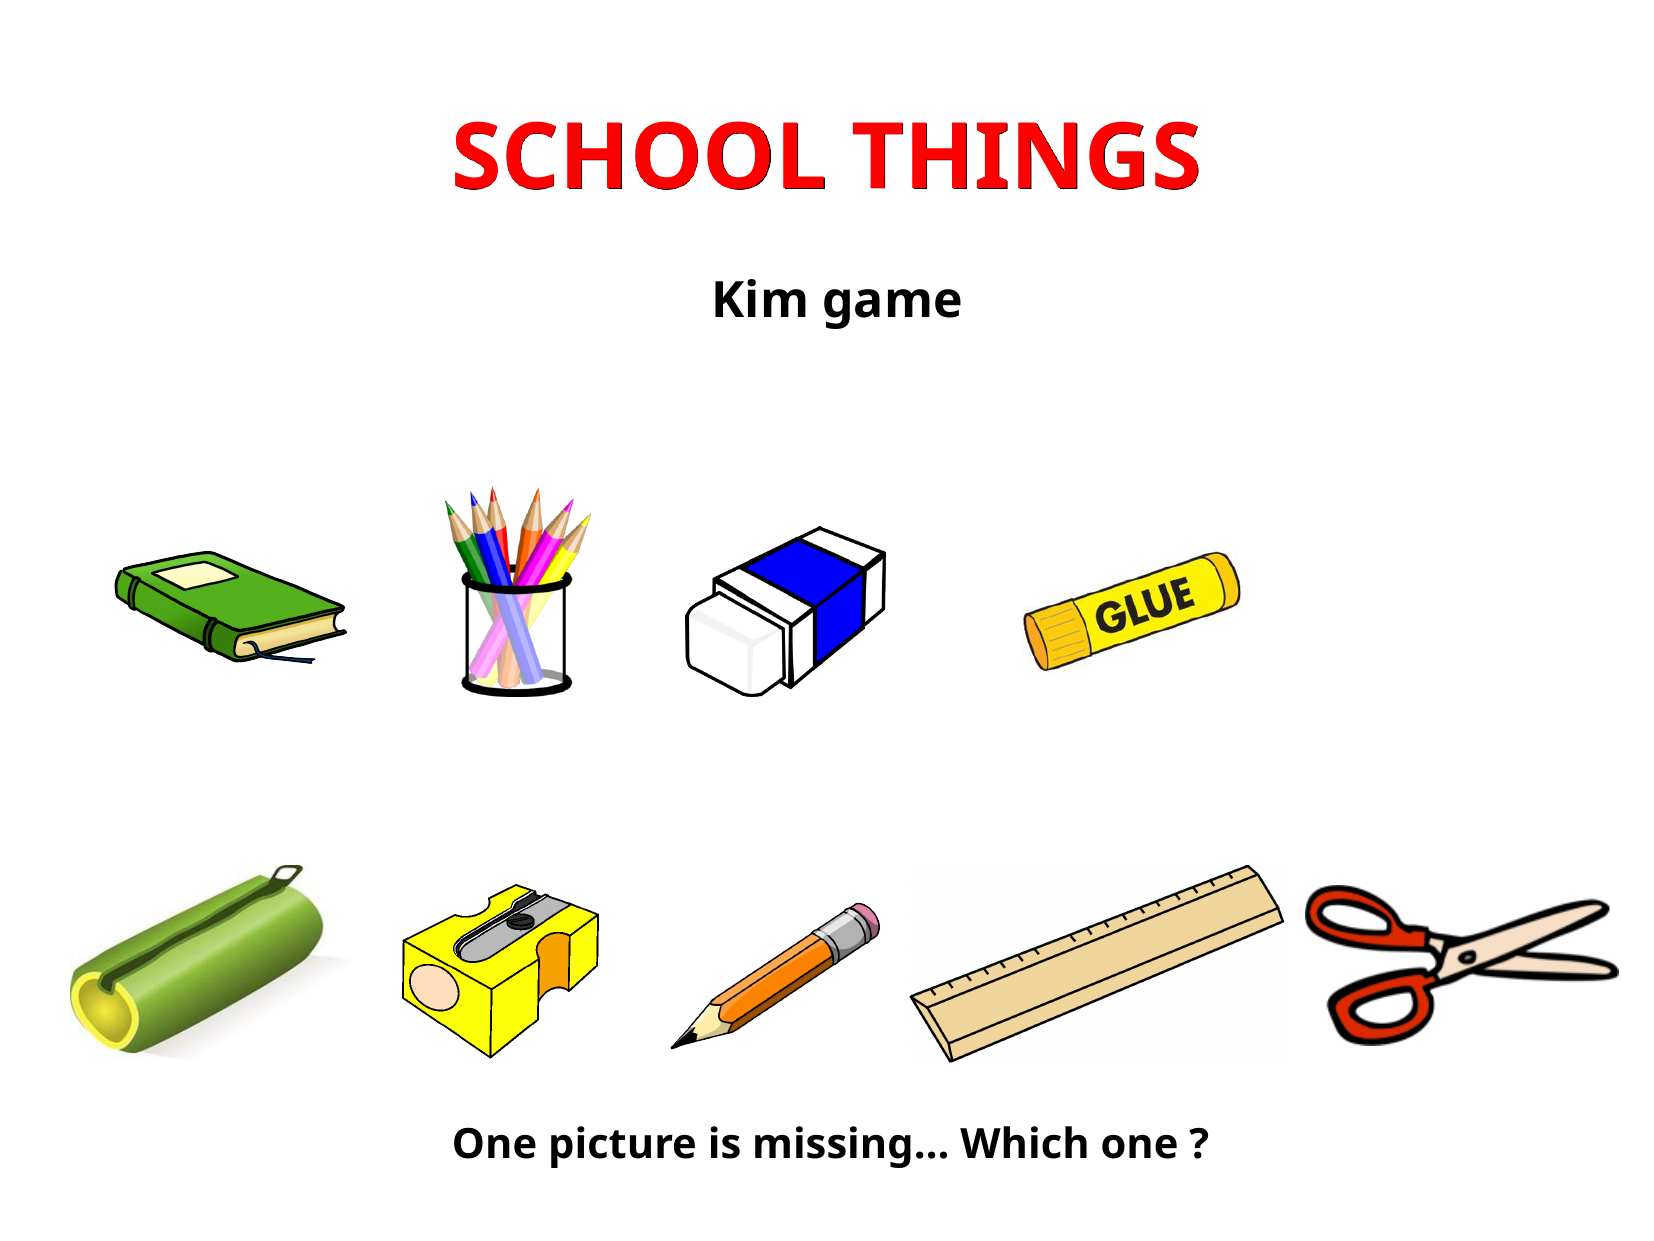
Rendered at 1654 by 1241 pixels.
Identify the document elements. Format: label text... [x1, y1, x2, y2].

picture [377, 850, 628, 1083]
picture [70, 865, 355, 1063]
picture [1022, 502, 1241, 721]
text_box One picture is missing… Which one ? [437, 1105, 1288, 1205]
picture [1305, 885, 1619, 1046]
picture [909, 865, 1286, 1063]
picture [108, 543, 355, 674]
picture [661, 890, 889, 1062]
picture [685, 526, 886, 697]
title SCHOOL THINGS [82, 49, 1571, 257]
picture [445, 486, 591, 697]
text_box Kim game [696, 256, 1111, 334]
